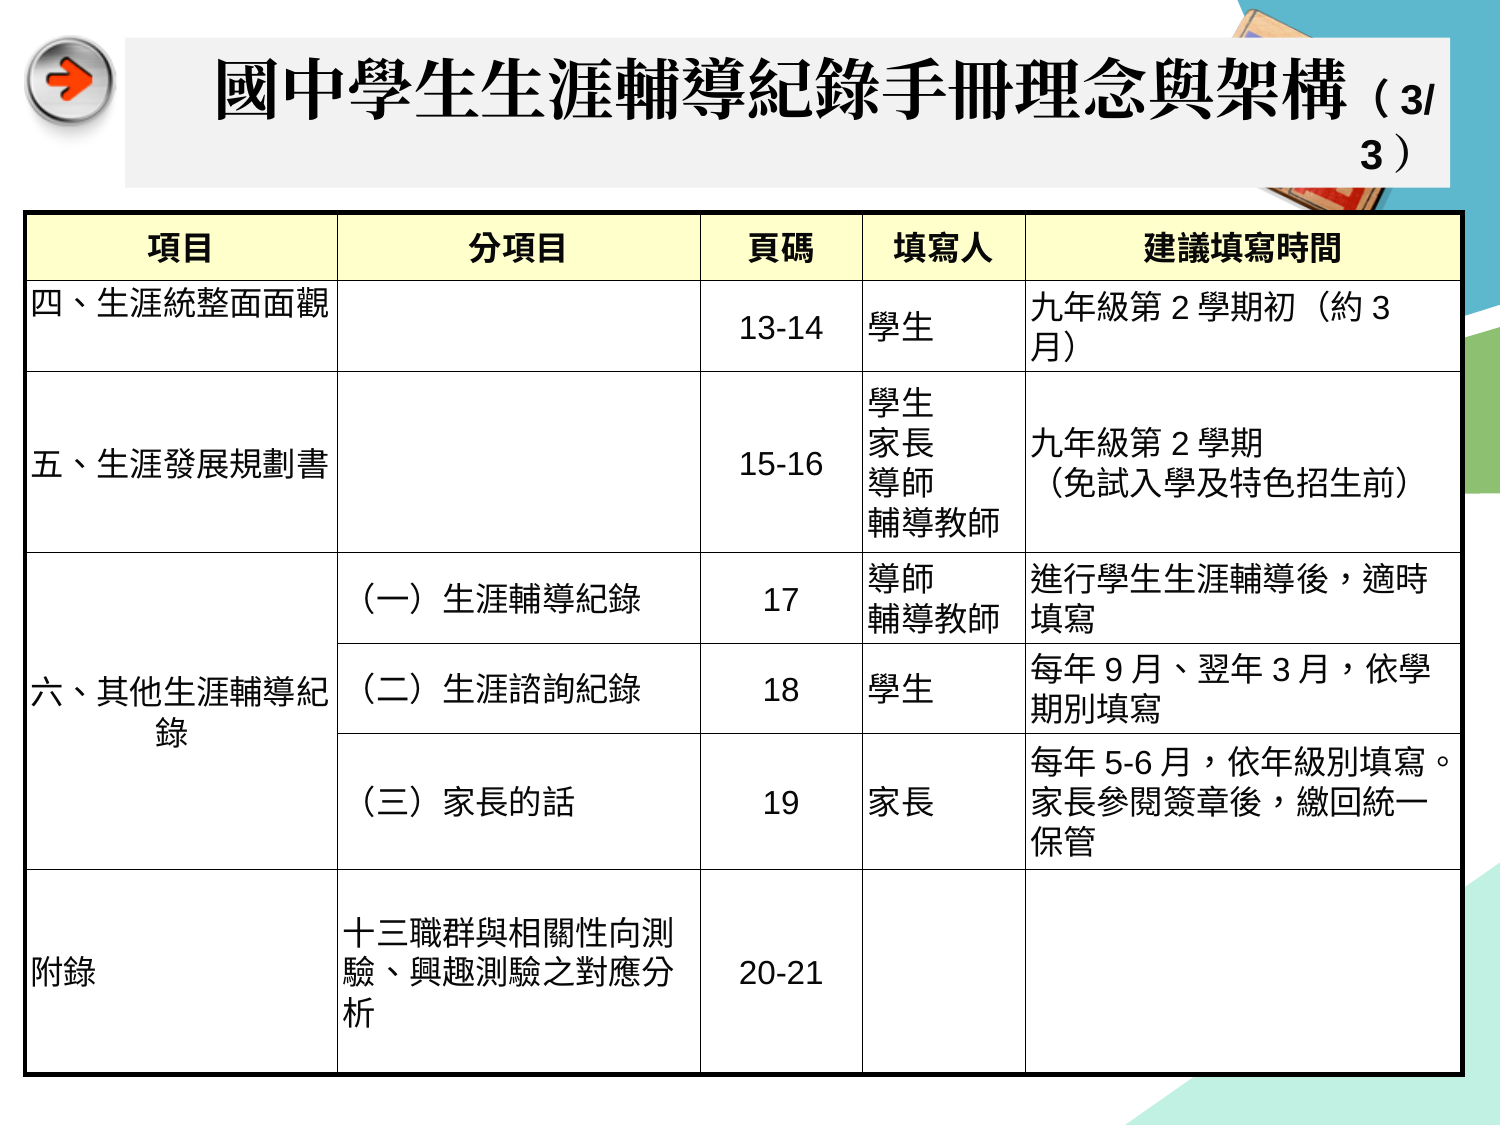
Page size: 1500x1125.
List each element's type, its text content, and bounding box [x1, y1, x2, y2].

table_cell 九年級第2學期初（約3月） [1026, 281, 1460, 371]
table_header 項目 [27, 215, 337, 280]
table_cell 17 [701, 553, 862, 643]
table_cell 19 [701, 734, 862, 869]
table_header 分項目 [338, 215, 700, 280]
table_cell 20-21 [701, 870, 862, 1072]
table_cell （二）生涯諮詢紀錄 [338, 644, 700, 733]
table_cell [863, 870, 1025, 1072]
table_cell 15-16 [701, 372, 862, 552]
table_header 建議填寫時間 [1026, 215, 1460, 280]
table_cell 學生 [863, 281, 1025, 371]
table_cell 導師 輔導教師 [863, 553, 1025, 643]
table_cell 18 [701, 644, 862, 733]
table_cell 九年級第2學期 （免試入學及特色招生前） [1026, 372, 1460, 552]
table_cell 附錄 [27, 870, 337, 1072]
table_header 頁碼 [701, 215, 862, 280]
table_cell 每年5-6月，依年級別填寫。家長參閱簽章後，繳回統一保管 [1026, 734, 1460, 869]
table_cell 進行學生生涯輔導後，適時填寫 [1026, 553, 1460, 643]
table_cell 學生 家長 導師 輔導教師 [863, 372, 1025, 552]
table_cell [338, 372, 700, 552]
picture [1212, 8, 1399, 37]
table_cell 十三職群與相關性向測 驗、興趣測驗之對應分 析 [338, 870, 700, 1072]
table_cell 家長 [863, 734, 1025, 869]
table_cell （一）生涯輔導紀錄 [338, 553, 700, 643]
table_cell 四、生涯統整面面觀 [27, 281, 337, 371]
text_box 國中學生生涯輔導紀錄手冊理念與架構（3/3） [125, 37, 1451, 188]
table_cell 五、生涯發展規劃書 [27, 372, 337, 552]
table_cell 每年9月、翌年3月，依學期別填寫 [1026, 644, 1460, 733]
picture [24, 35, 118, 150]
table_cell 13-14 [701, 281, 862, 371]
table_cell 六、其他生涯輔導紀 錄 [27, 553, 337, 869]
picture [1212, 188, 1399, 210]
table_cell [338, 281, 700, 371]
table_cell [1026, 870, 1460, 1072]
table_header 填寫人 [863, 215, 1025, 280]
table_cell （三）家長的話 [338, 734, 700, 869]
table_cell 學生 [863, 644, 1025, 733]
